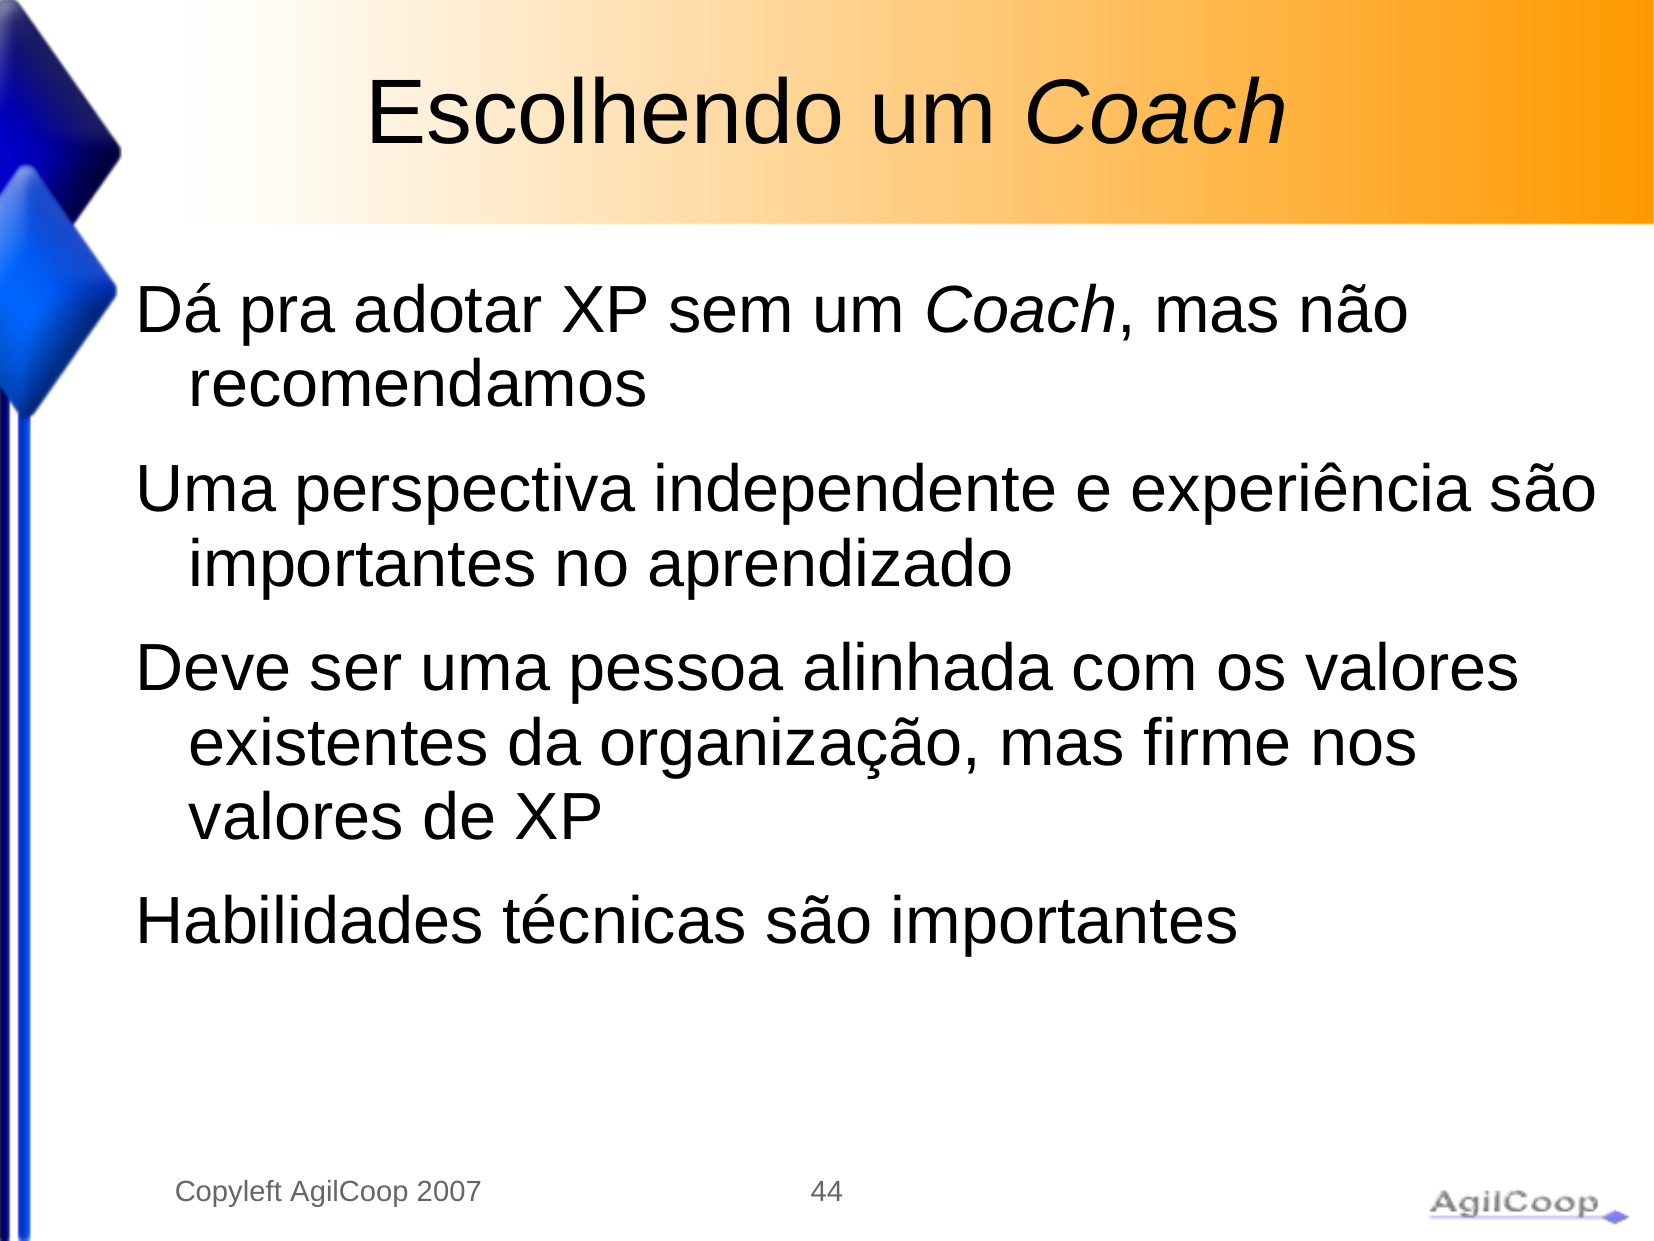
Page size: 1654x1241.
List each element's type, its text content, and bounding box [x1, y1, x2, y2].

title Escolhendo um Coach [82, 8, 1571, 216]
list Dá pra adotar XP sem um Coach, mas não recomendamos Uma perspectiva independente e experiência são importantes no aprendizado Deve ser uma pessoa alinhada com os valores existentes da organização, mas firme nos valores de XP Habilidades técnicas são importantes [118, 271, 1607, 1123]
picture [0, 0, 1654, 1241]
